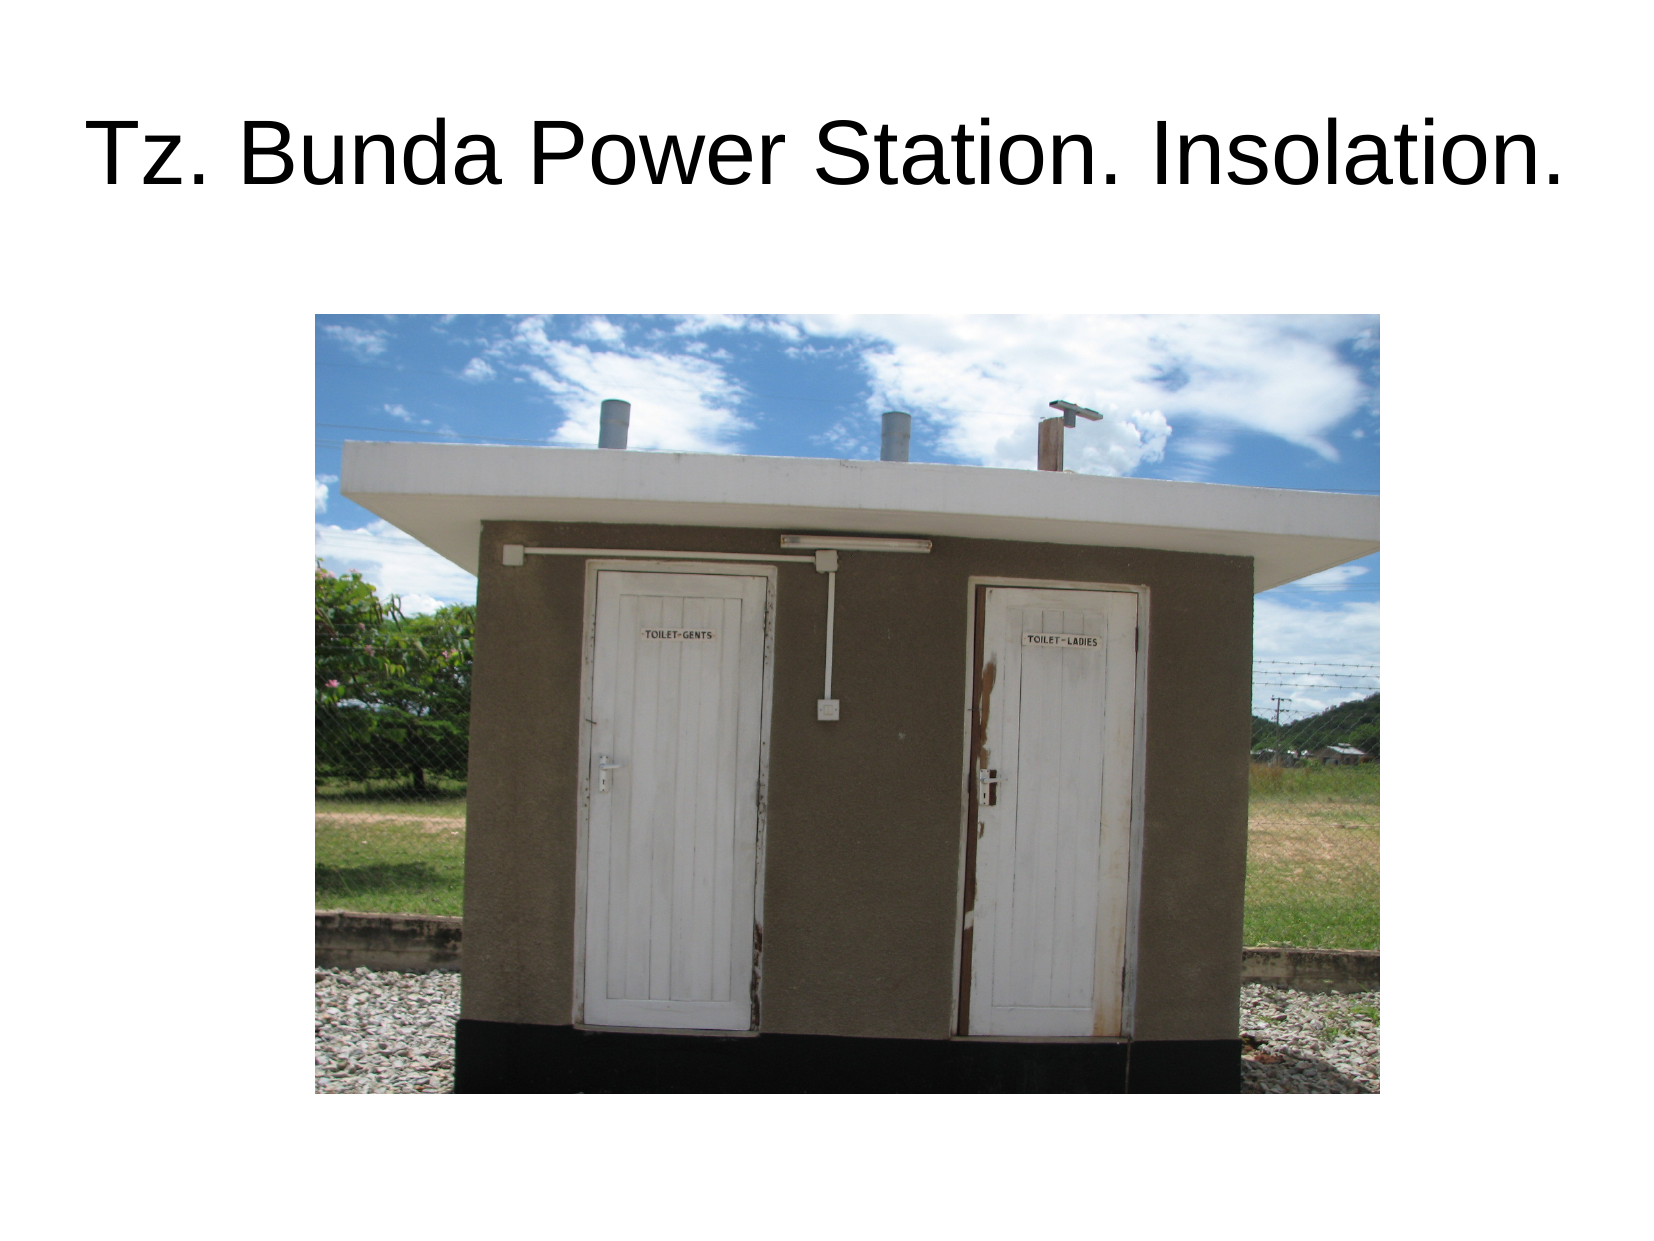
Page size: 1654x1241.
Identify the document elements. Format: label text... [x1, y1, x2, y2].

picture [315, 314, 1380, 1094]
title Tz. Bunda Power Station. Insolation. [82, 49, 1571, 257]
